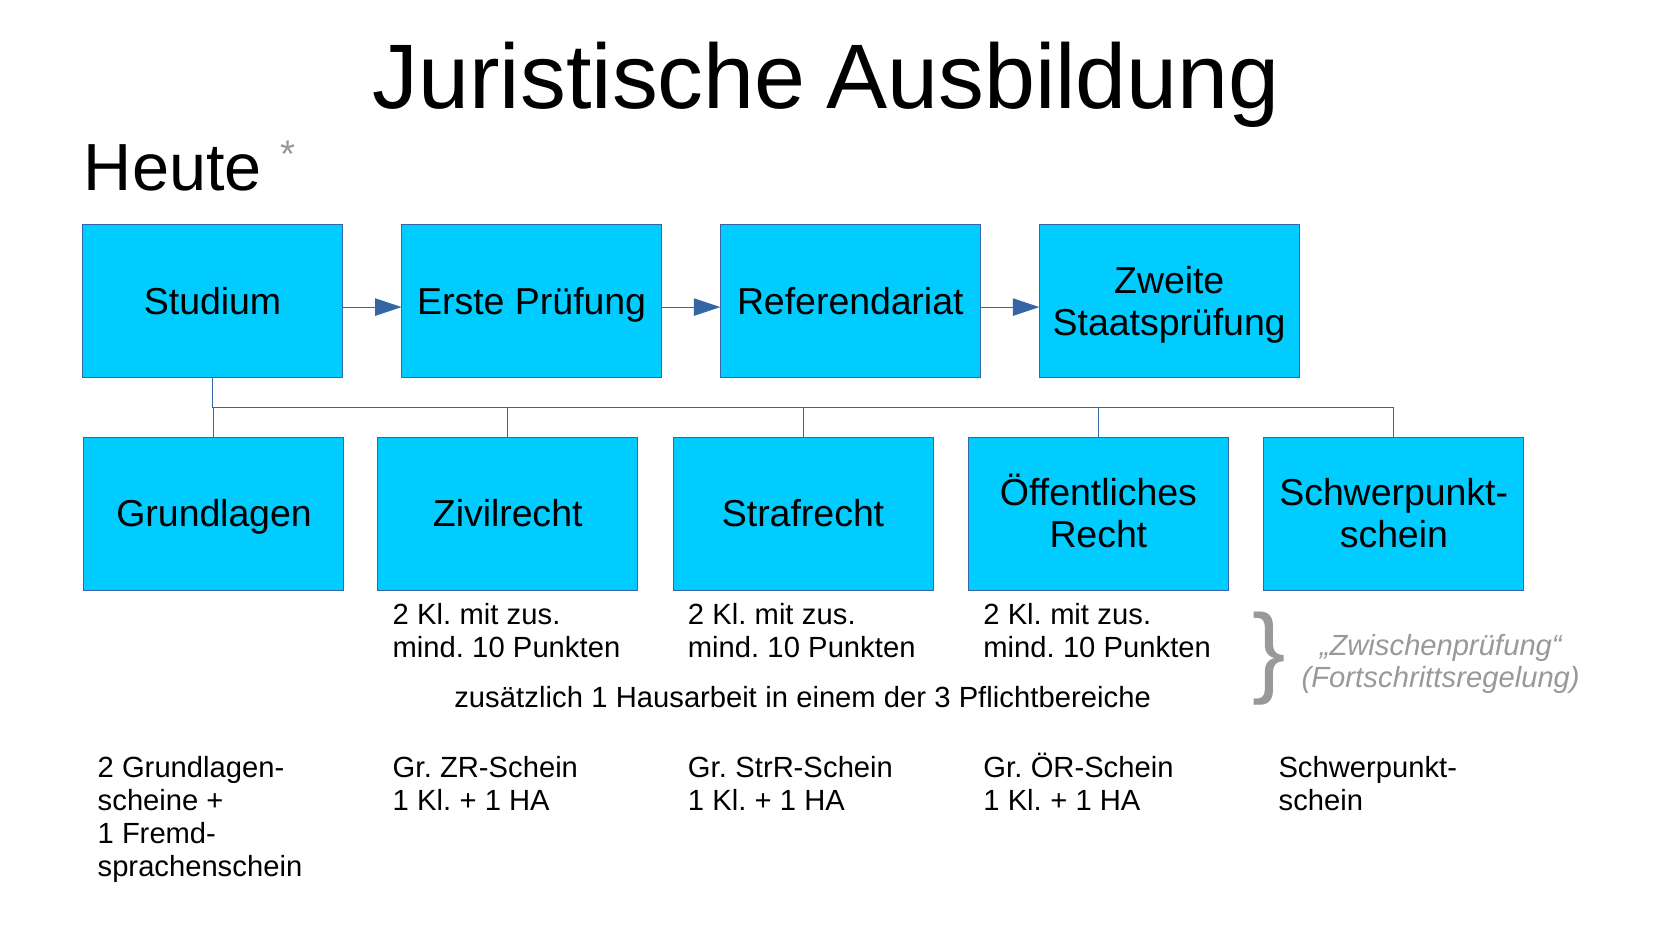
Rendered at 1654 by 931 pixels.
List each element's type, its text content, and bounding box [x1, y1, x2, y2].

text_box Grundlagen [83, 437, 344, 591]
text_box 2 Kl. mit zus. mind. 10 Punkten [377, 590, 638, 673]
text_box Schwerpunkt- schein [1263, 437, 1524, 591]
text_box „Zwischenprüfung“ (Fortschrittsregelung) [1299, 614, 1583, 709]
text_box Studium [82, 224, 343, 378]
text_box Erste Prüfung [401, 224, 662, 378]
text_box 2 Grundlagen- scheine + 1 Fremd- sprachenschein [82, 744, 343, 898]
text_box zusätzlich 1 Hausarbeit in einem der 3 Pflichtbereiche [377, 673, 1229, 745]
text_box 2 Kl. mit zus. mind. 10 Punkten [673, 590, 934, 673]
text_box Gr. ÖR-Schein 1 Kl. + 1 HA [968, 745, 1229, 898]
text_box 2 Kl. mit zus. mind. 10 Punkten [968, 590, 1229, 673]
text_box Gr. ZR-Schein 1 Kl. + 1 HA [377, 745, 638, 898]
text_box Schwerpunkt- schein [1263, 744, 1524, 898]
text_box Gr. StrR-Schein 1 Kl. + 1 HA [673, 745, 934, 898]
text_box Öffentliches Recht [968, 437, 1229, 590]
text_box } [1251, 590, 1288, 709]
text_box Zweite Staatsprüfung [1039, 224, 1300, 378]
title Juristische Ausbildung [82, 23, 1571, 130]
text_box Zivilrecht [377, 437, 638, 590]
text_box Strafrecht [673, 437, 934, 590]
text_box Referendariat [720, 224, 981, 378]
list Heute * [83, 129, 1573, 213]
